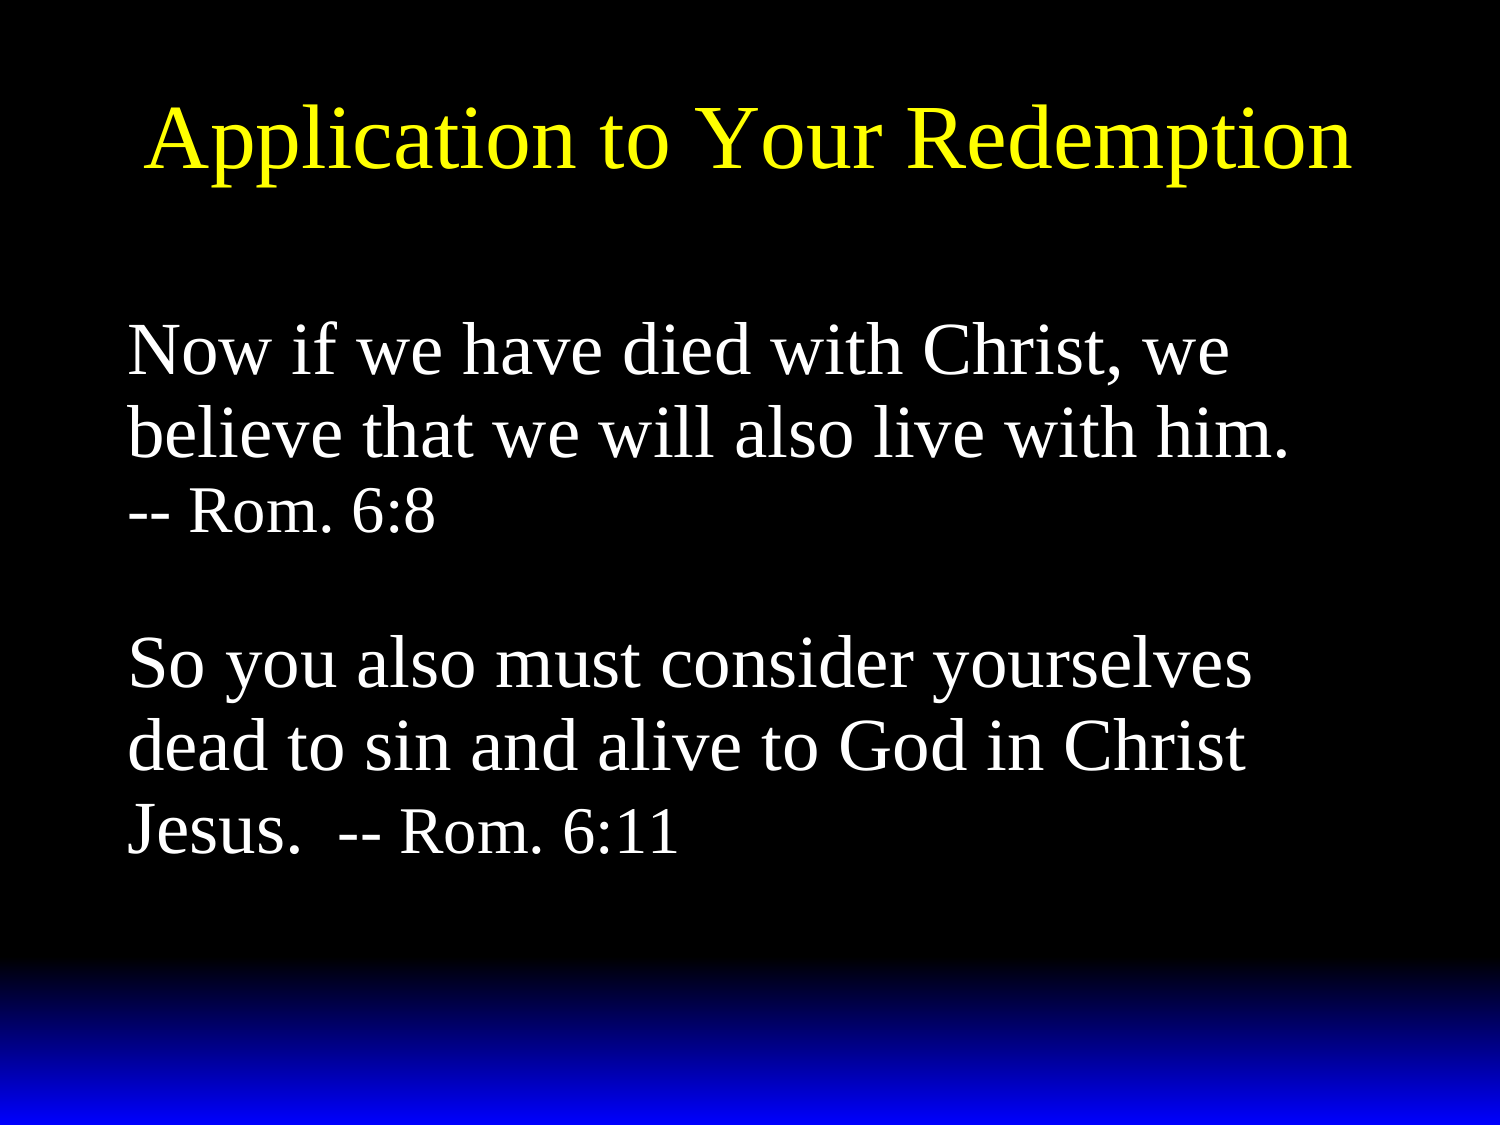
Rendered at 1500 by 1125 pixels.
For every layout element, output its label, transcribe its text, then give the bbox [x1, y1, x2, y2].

title Application to Your Redemption [112, 37, 1388, 238]
text_box So you also must consider yourselves dead to sin and alive to God in Christ Jesus. -- Rom. 6:11 [112, 613, 1351, 877]
text_box Now if we have died with Christ, we believe that we will also live with him. -- Rom. 6:8 [112, 299, 1351, 555]
